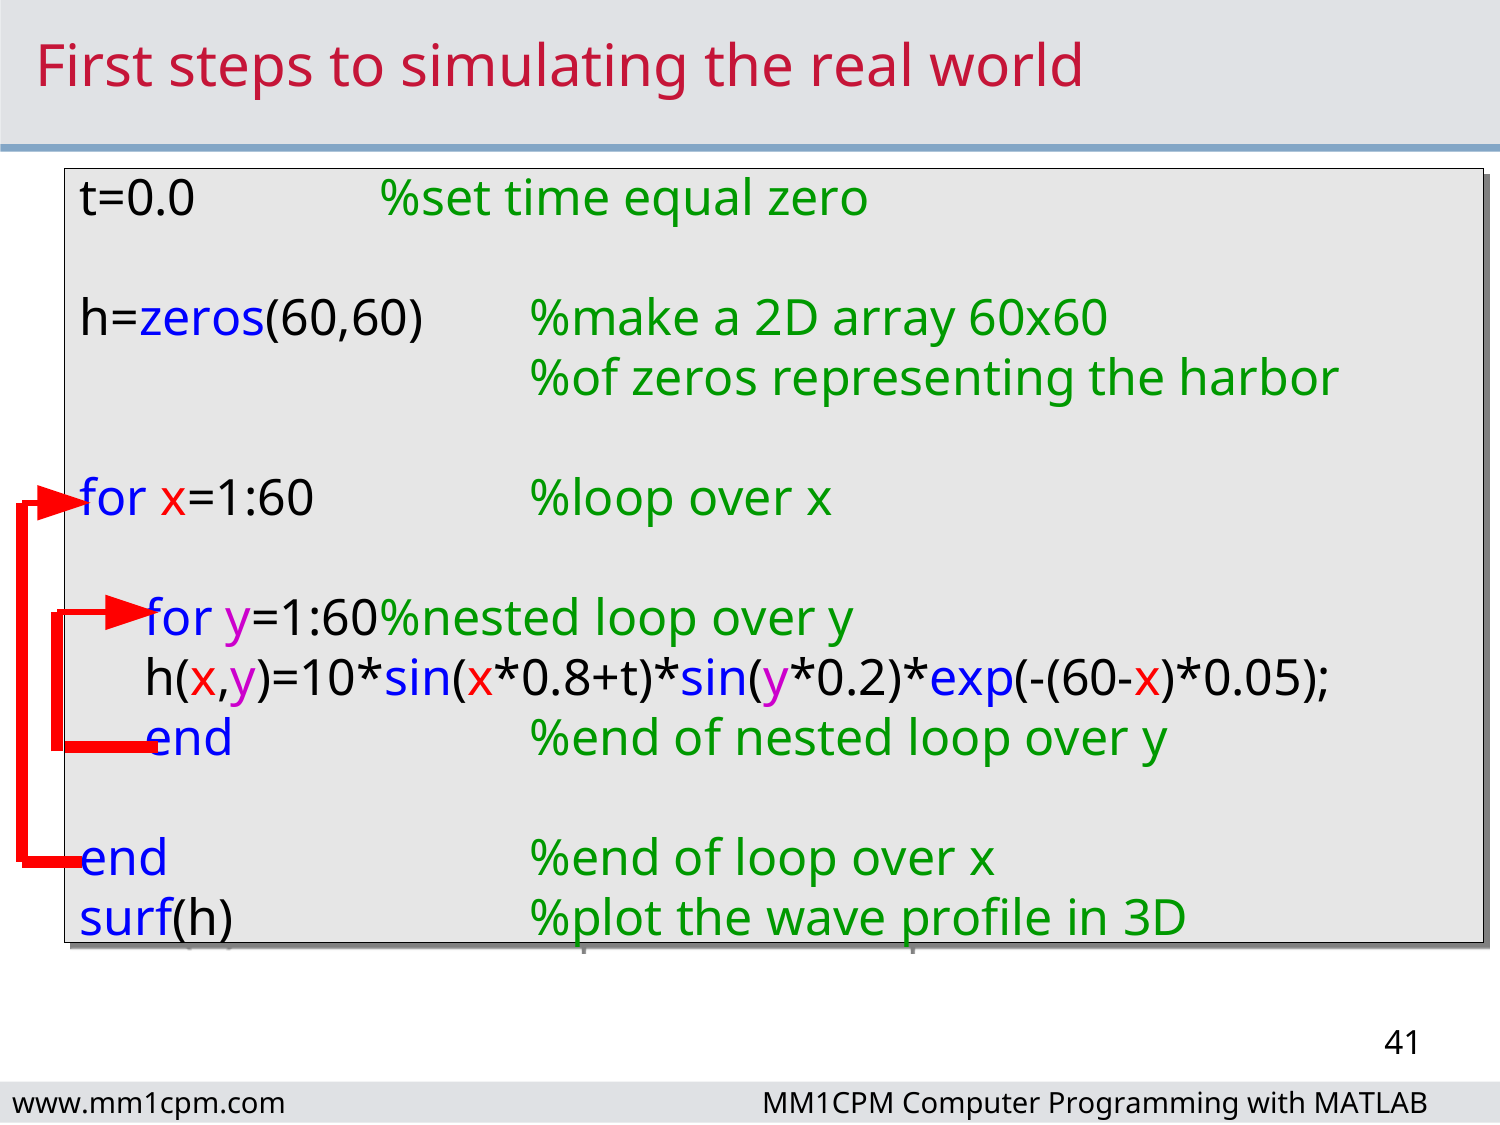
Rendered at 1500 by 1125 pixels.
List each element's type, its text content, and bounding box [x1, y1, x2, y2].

text_box <number> [1369, 1013, 1500, 1084]
title First steps to simulating the real world [20, 11, 1258, 117]
text_box t=0.0 %set time equal zero h=zeros(60,60) %make a 2D array 60x60 %of zeros representing the harbor for x=1:60 %loop over x for y=1:60 %nested loop over y h(x,y)=10*sin(x*0.8+t)*sin(y*0.2)*exp(-(60-x)*0.05); end %end of nested loop over y end %end of loop over x surf(h) %plot the wave profile in 3D [64, 168, 1484, 943]
